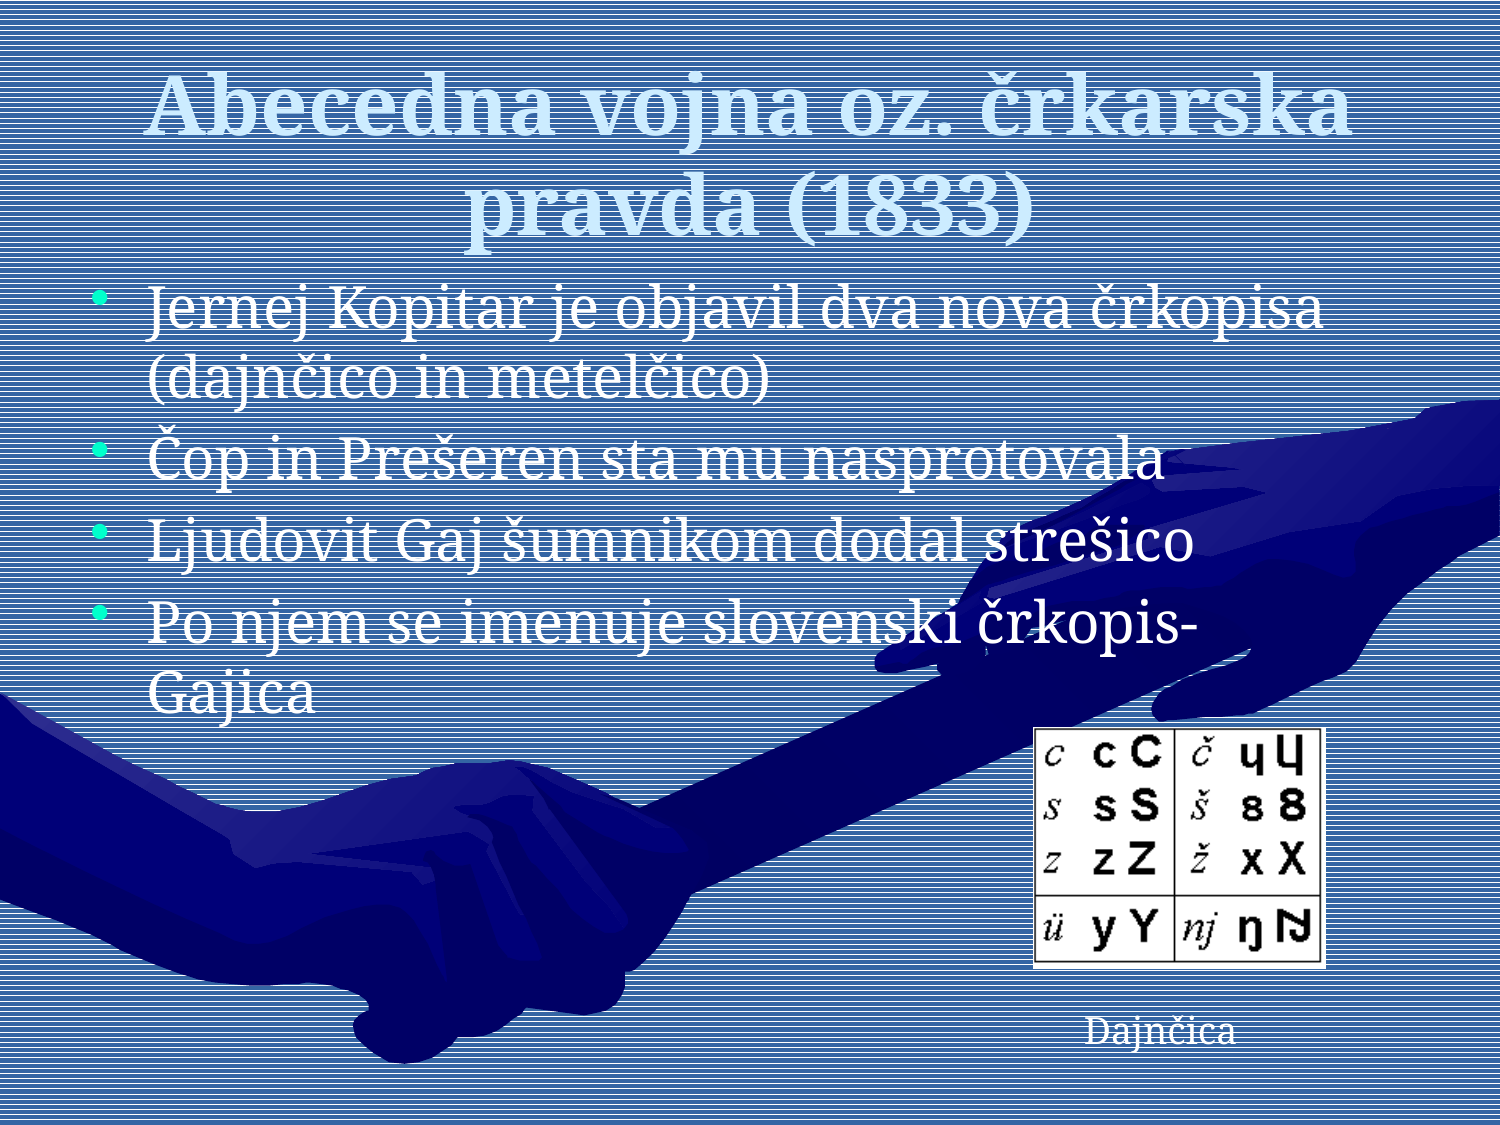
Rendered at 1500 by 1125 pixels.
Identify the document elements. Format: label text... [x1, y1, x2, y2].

title Abecedna vojna oz. črkarska pravda (1833) [75, 45, 1425, 233]
list Jernej Kopitar je objavil dva nova črkopisa (dajnčico in metelčico) Čop in Prešeren sta mu nasprotovala Ljudovit Gaj šumnikom dodal strešico Po njem se imenuje slovenski črkopis- Gajica [75, 262, 1388, 1125]
picture [1033, 727, 1326, 969]
text_box Dajnčica [1069, 999, 1376, 1060]
